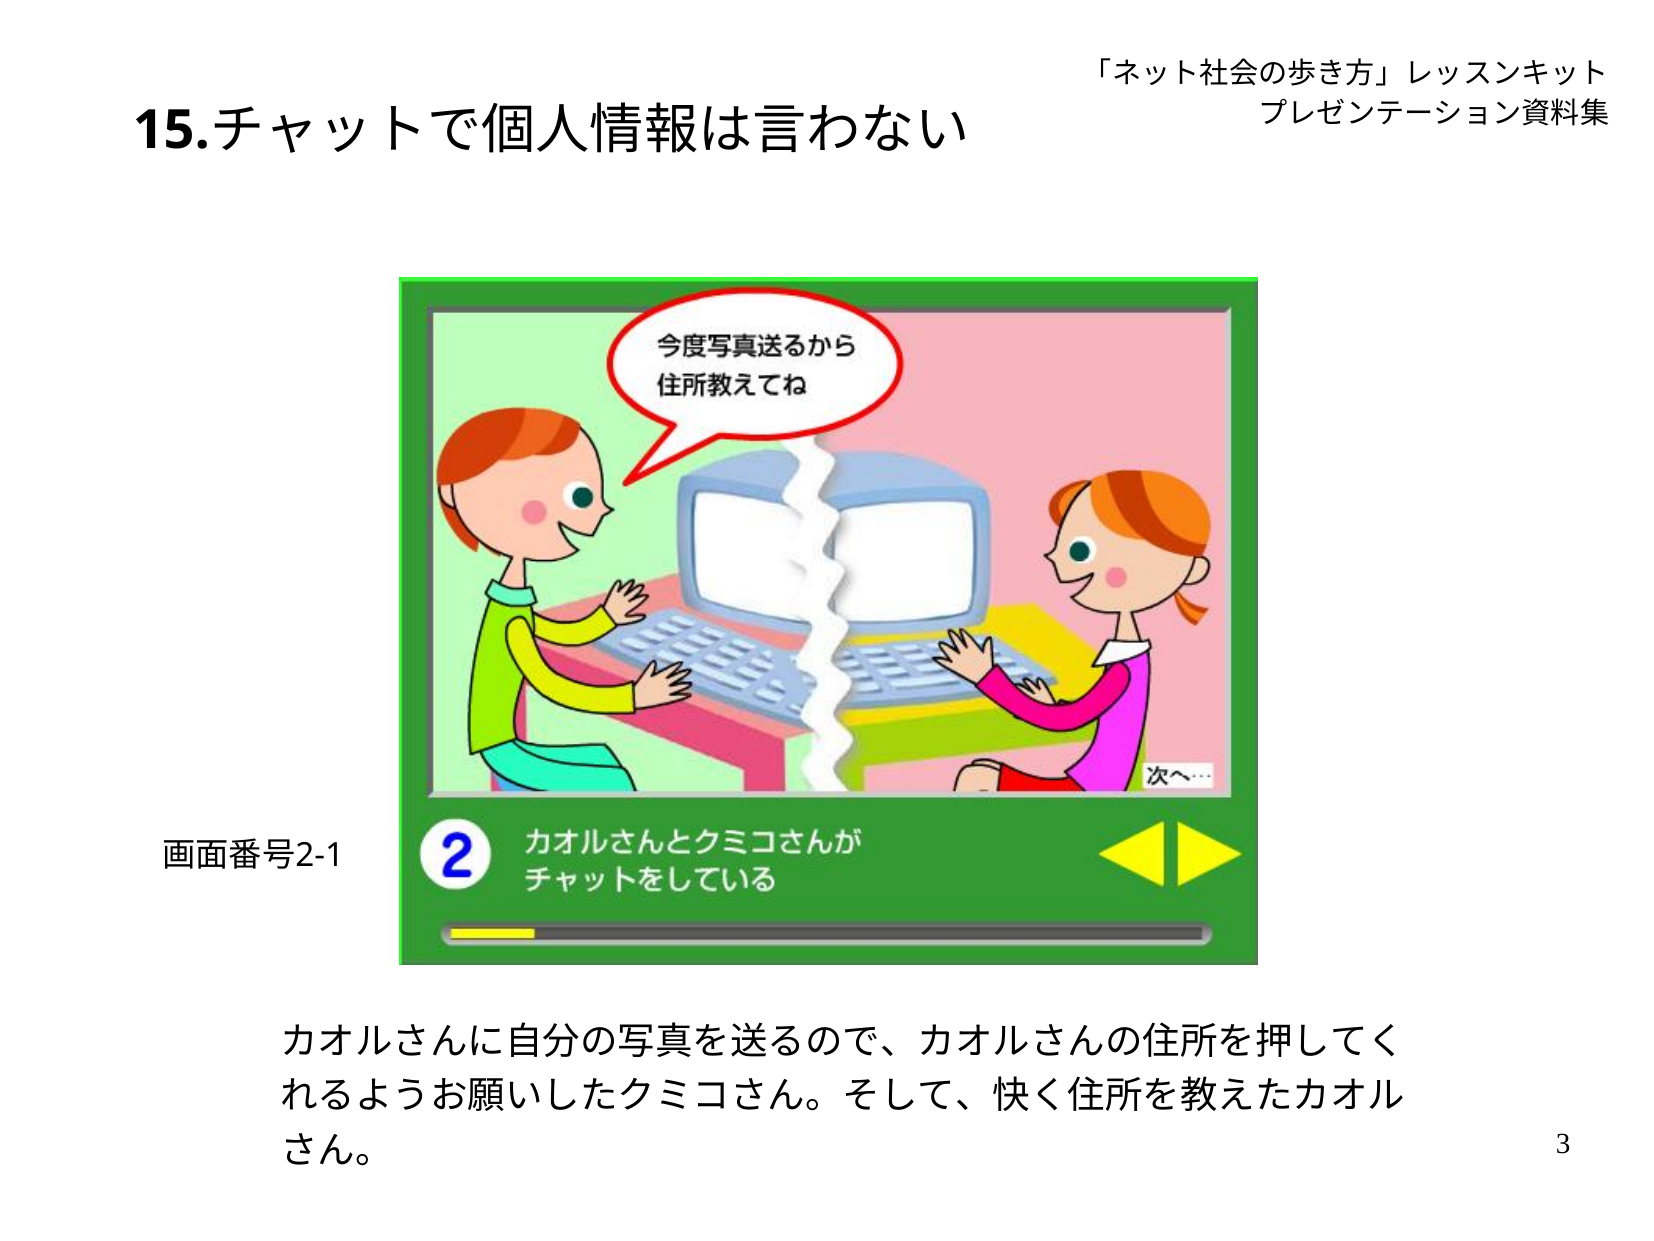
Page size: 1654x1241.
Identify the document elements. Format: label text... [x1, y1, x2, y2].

text_box カオルさんに自分の写真を送るので、カオルさんの住所を押してくれるようお願いしたクミコさん。そして、快く住所を教えたカオルさん。 [265, 1003, 1447, 1182]
picture [399, 277, 1258, 965]
text_box 画面番号2-1 [147, 826, 384, 882]
text_box 「ネット社会の歩き方」レッスンキット プレゼンテーション資料集 [1062, 44, 1625, 139]
text_box 15.チャットで個人情報は言わない [118, 88, 1241, 169]
